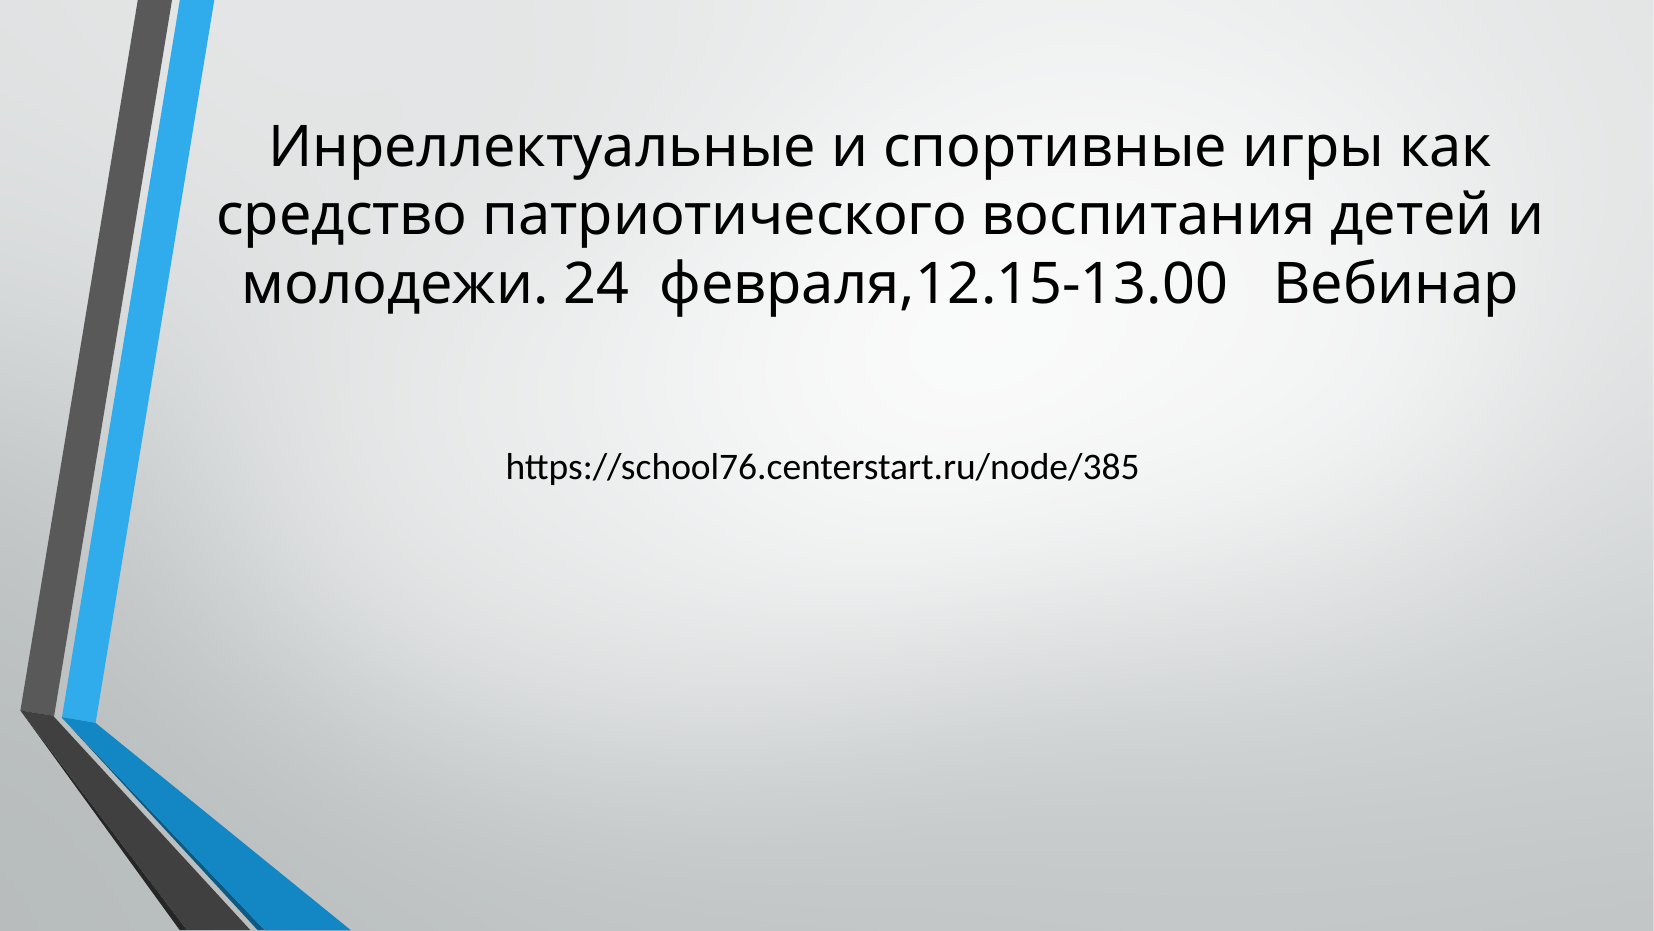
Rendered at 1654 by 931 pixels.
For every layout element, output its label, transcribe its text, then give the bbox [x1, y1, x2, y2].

title Инреллектуальные и спортивные игры как средство патриотического воспитания детей и молодежи. 24 февраля,12.15-13.00 Вебинар [201, 93, 1561, 331]
text_box https://school76.centerstart.ru/node/385 [491, 435, 1155, 495]
